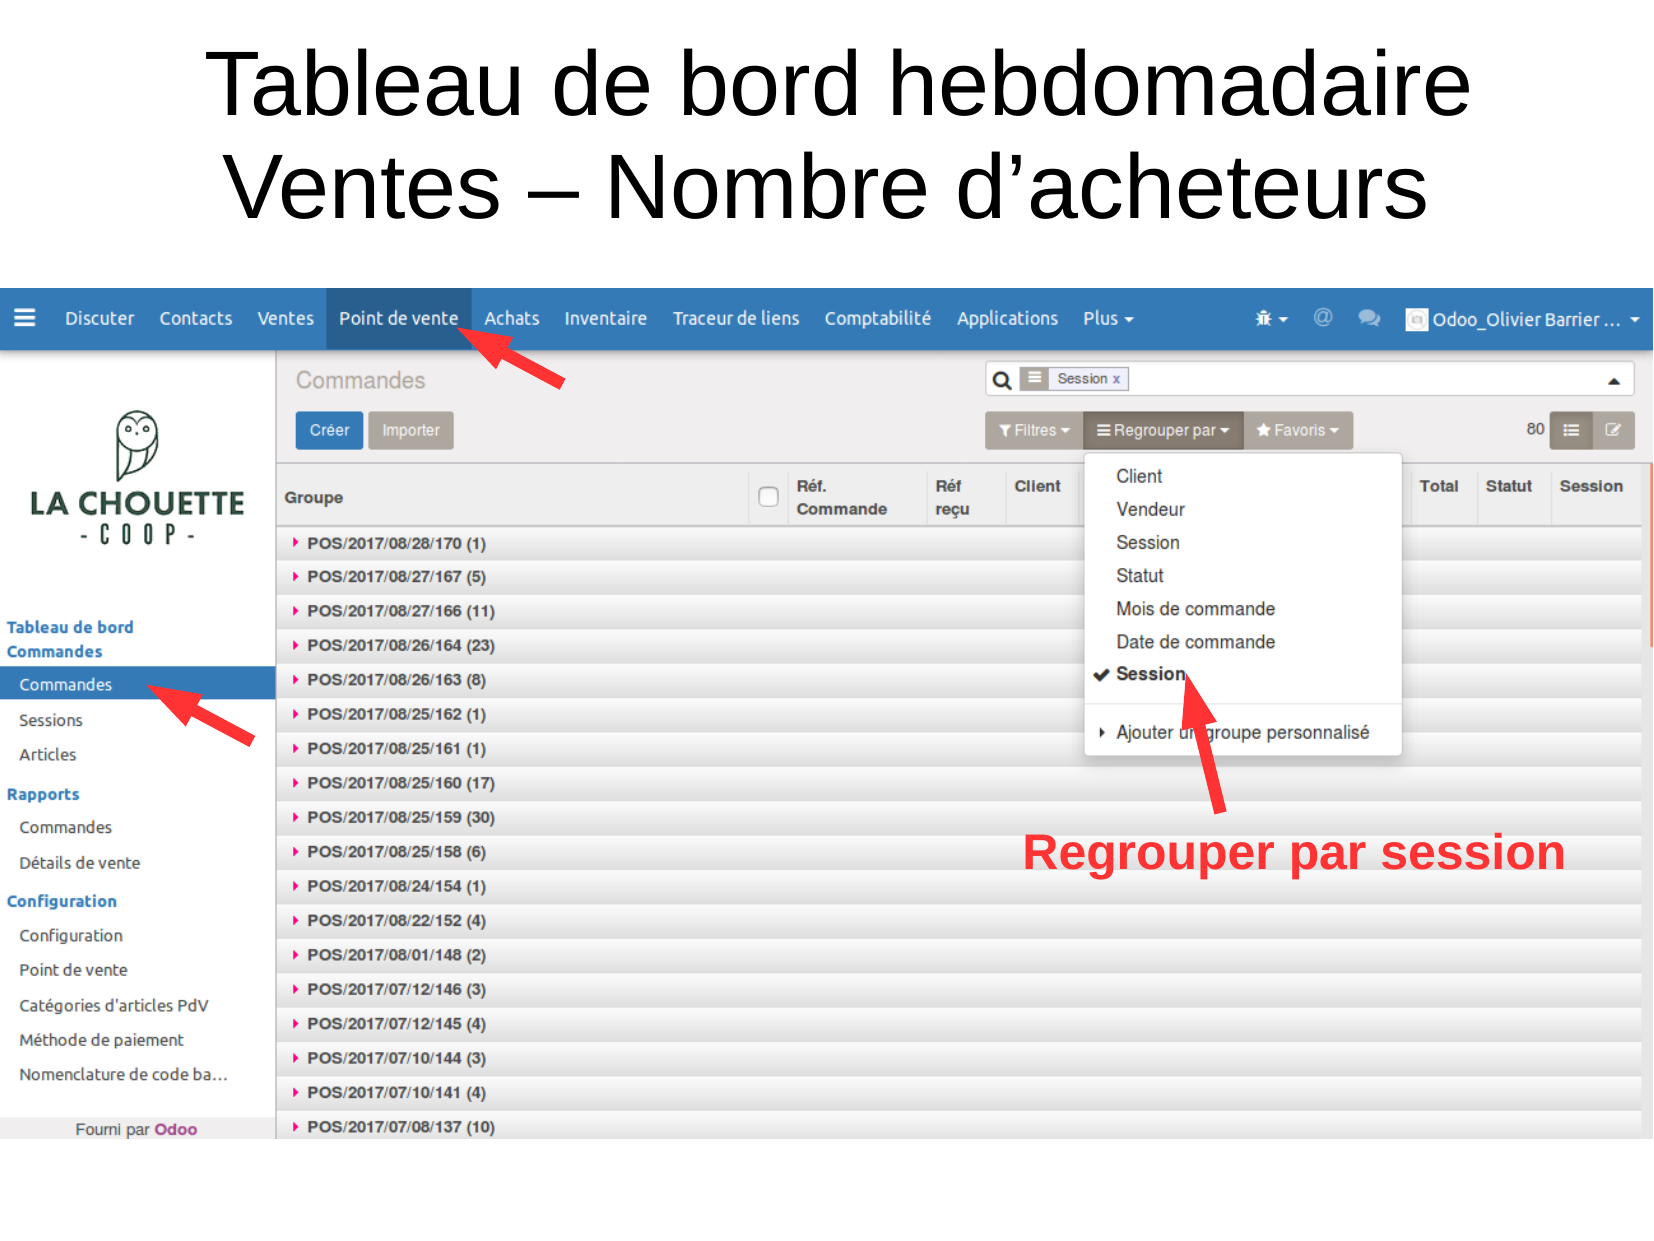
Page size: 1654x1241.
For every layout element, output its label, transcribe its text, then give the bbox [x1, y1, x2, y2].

title Tableau de bord hebdomadaire Ventes – Nombre d’acheteurs [82, 31, 1571, 239]
text_box Regrouper par session [1007, 816, 1583, 897]
picture [0, 288, 1653, 1139]
